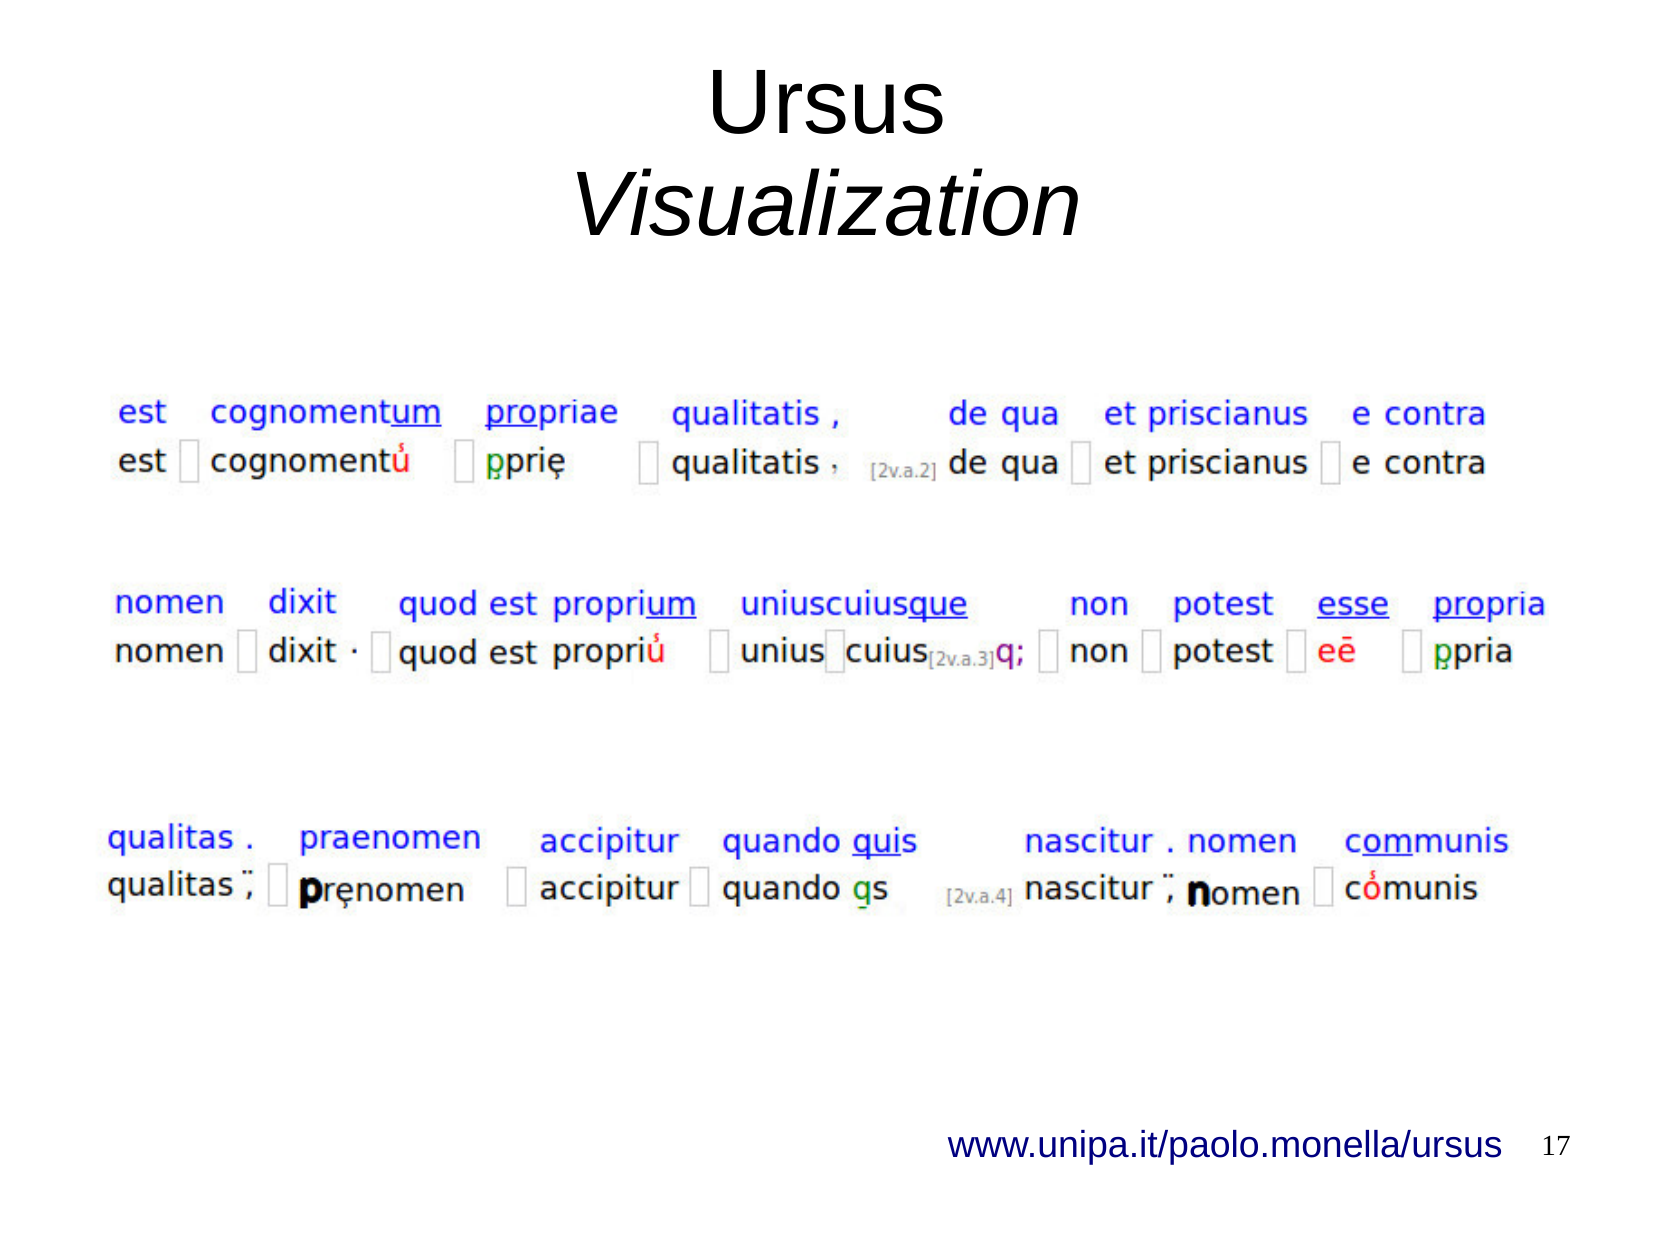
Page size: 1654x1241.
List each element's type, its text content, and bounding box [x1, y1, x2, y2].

picture [82, 351, 1549, 945]
text_box www.unipa.it/paolo.monella/ursus [933, 1116, 1548, 1216]
title Ursus Visualization [82, 49, 1571, 257]
